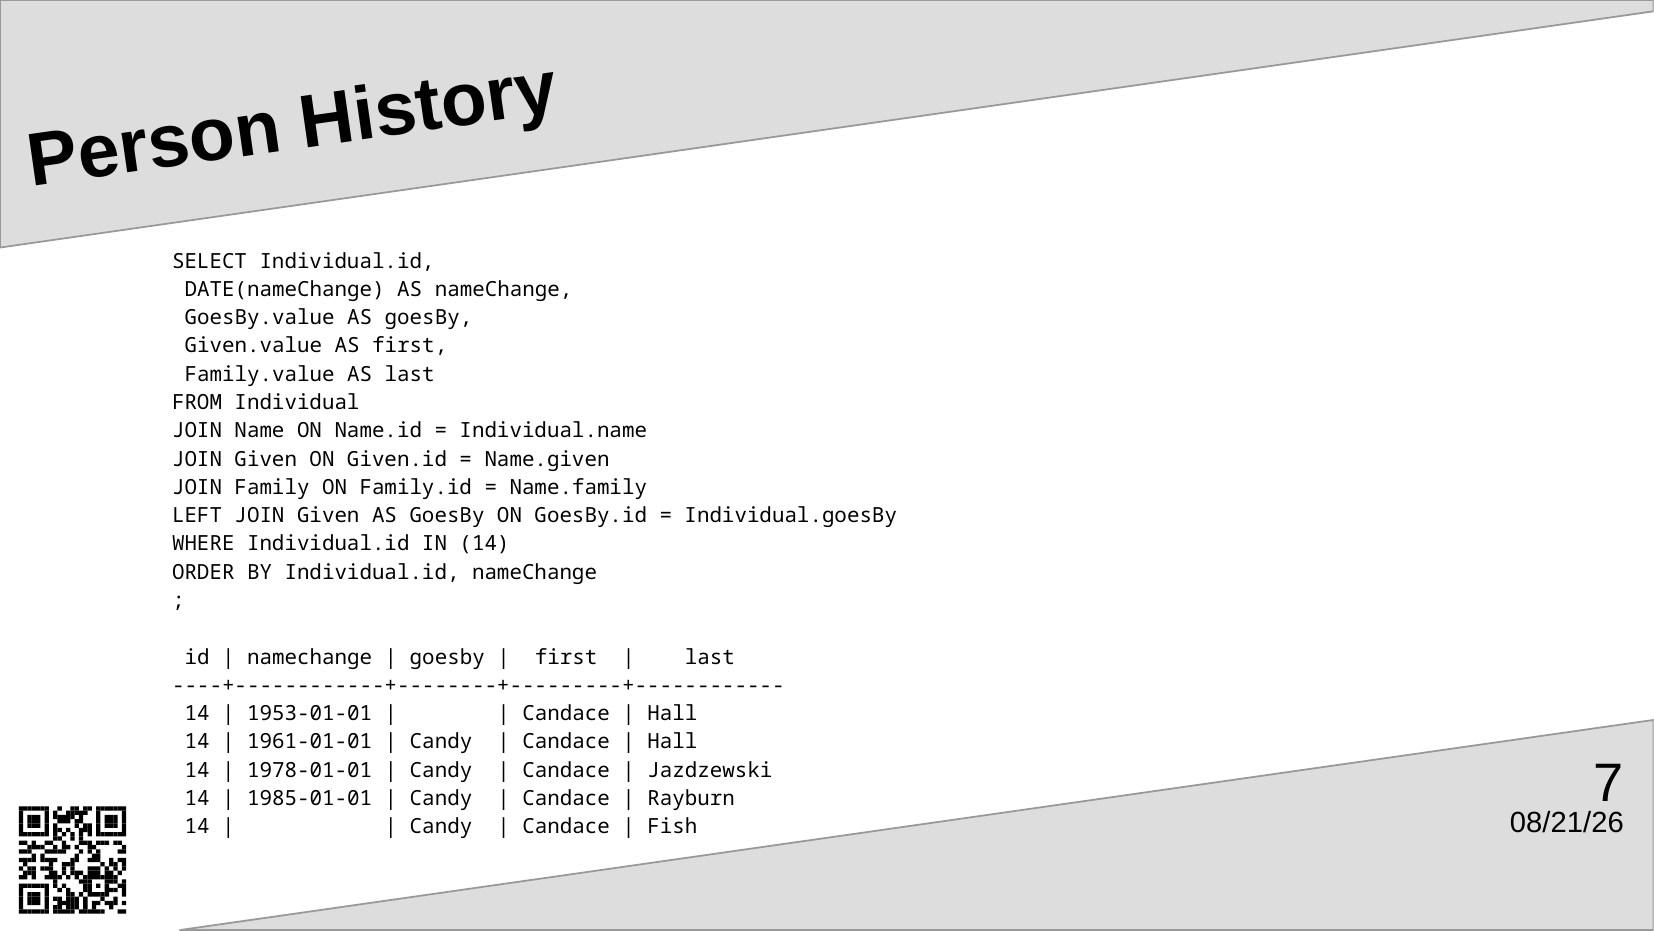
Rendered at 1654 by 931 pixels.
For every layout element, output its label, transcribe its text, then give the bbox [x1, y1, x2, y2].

title Person History [16, 0, 1501, 239]
text_box SELECT Individual.id, DATE(nameChange) AS nameChange, GoesBy.value AS goesBy, Given.value AS first, Family.value AS last FROM Individual JOIN Name ON Name.id = Individual.name JOIN Given ON Given.id = Name.given JOIN Family ON Family.id = Name.family LEFT JOIN Given AS GoesBy ON GoesBy.id = Individual.goesBy WHERE Individual.id IN (14) ORDER BY Individual.id, nameChange ; id | namechange | goesby | first | last ----+------------+--------+---------+------------ 14 | 1953-01-01 | | Candace | Hall 14 | 1961-01-01 | Candy | Candace | Hall 14 | 1978-01-01 | Candy | Candace | Jazdzewski 14 | 1985-01-01 | Candy | Candace | Rayburn 14 | | Candy | Candace | Fish [157, 238, 826, 864]
